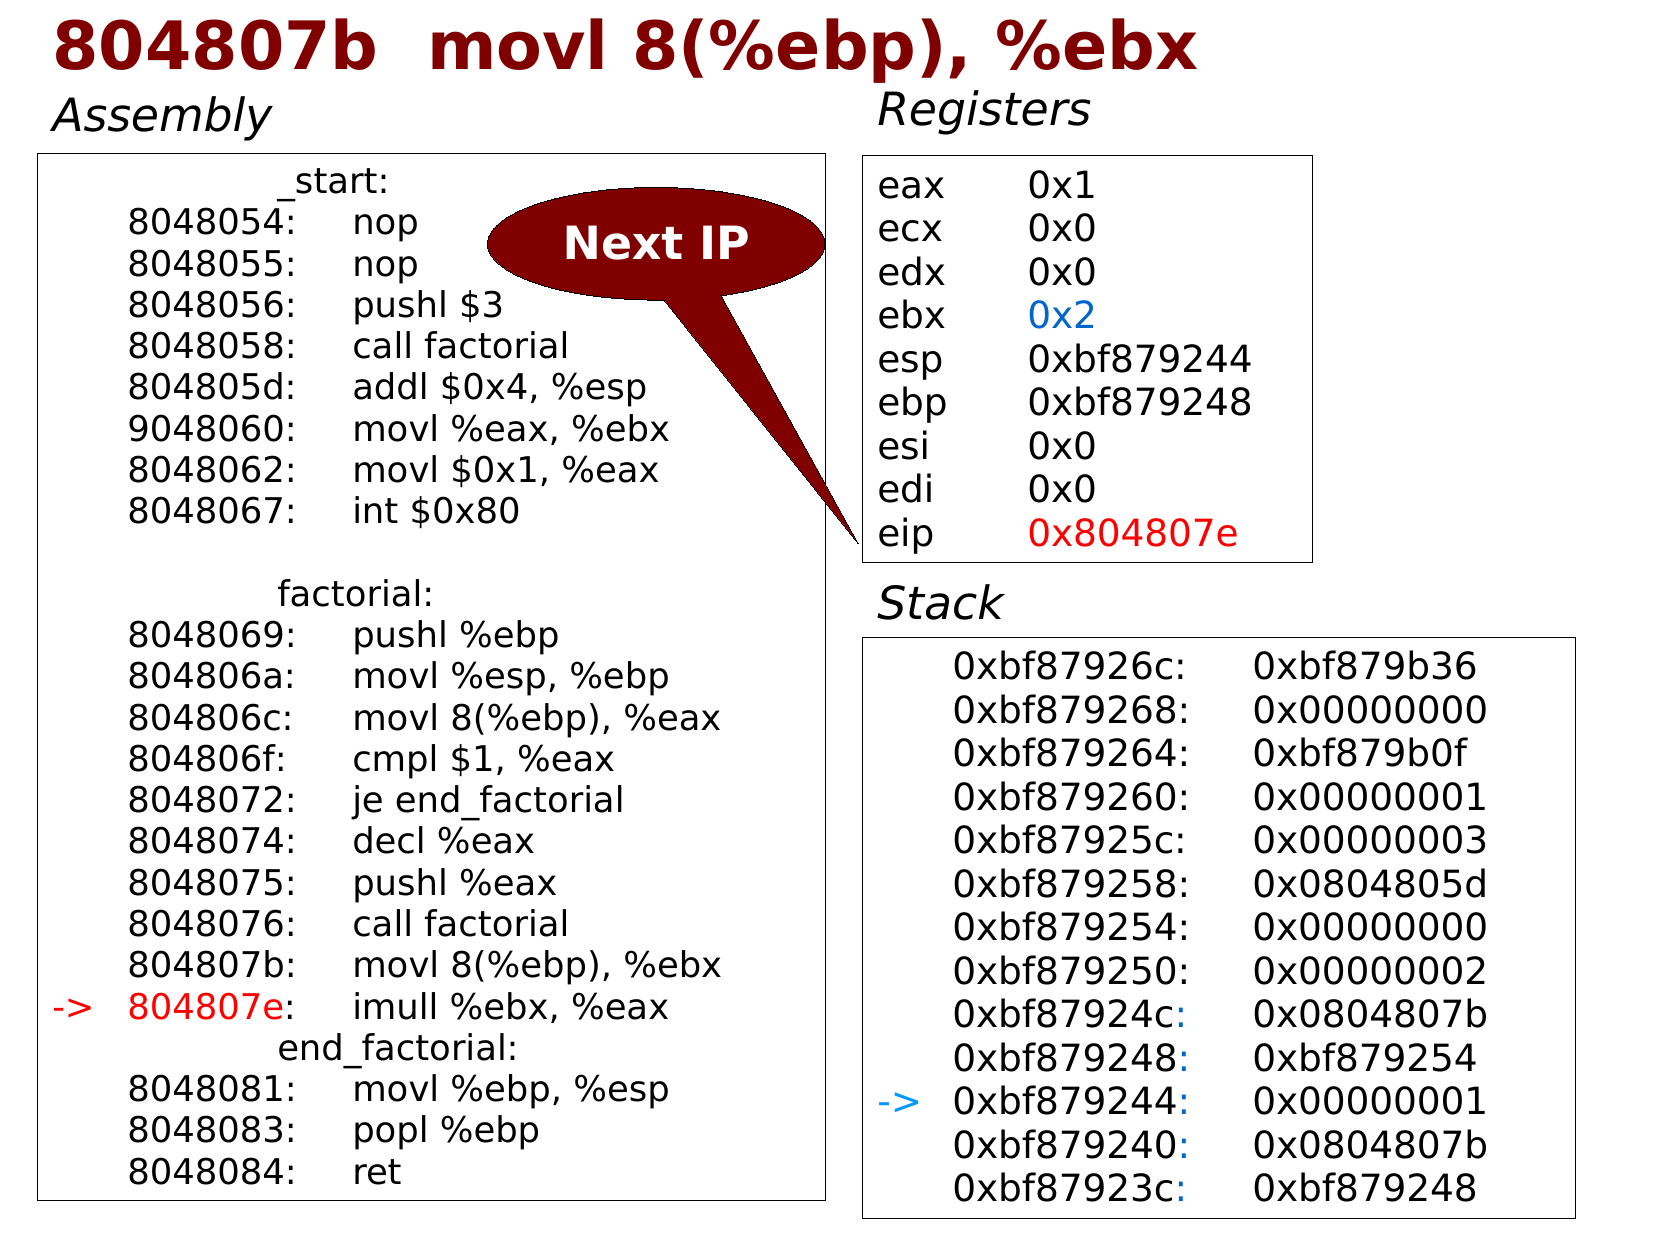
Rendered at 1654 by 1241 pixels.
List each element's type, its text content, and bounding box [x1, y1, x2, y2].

text_box _start: 8048054: nop 8048055: nop 8048056: pushl $3 8048058: call factorial 804805d: addl $0x4, %esp 9048060: movl %eax, %ebx 8048062: movl $0x1, %eax 8048067: int $0x80 factorial: 8048069: pushl %ebp 804806a: movl %esp, %ebp 804806c: movl 8(%ebp), %eax 804806f: cmpl $1, %eax 8048072: je end_factorial 8048074: decl %eax 8048075: pushl %eax 8048076: call factorial 804807b: movl 8(%ebp), %ebx -> 804807e: imull %ebx, %eax end_factorial: 8048081: movl %ebp, %esp 8048083: popl %ebp 8048084: ret [37, 153, 826, 1201]
text_box eax 0x1 ecx 0x0 edx 0x0 ebx 0x2 esp 0xbf879244 ebp 0xbf879248 esi 0x0 edi 0x0 eip 0x804807e [862, 155, 1313, 563]
text_box 804807b movl 8(%ebp), %ebx [37, 0, 1388, 93]
text_box Registers [862, 75, 1126, 144]
text_box Stack [862, 569, 1051, 638]
text_box 0xbf87926c: 0xbf879b36 0xbf879268: 0x00000000 0xbf879264: 0xbf879b0f 0xbf879260: 0x00000001 0xbf87925c: 0x00000003 0xbf879258: 0x0804805d 0xbf879254: 0x00000000 0xbf879250: 0x00000002 0xbf87924c: 0x0804807b 0xbf879248: 0xbf879254 -> 0xbf879244: 0x00000001 0xbf879240: 0x0804807b 0xbf87923c: 0xbf879248 [862, 637, 1576, 1219]
text_box Assembly [37, 81, 301, 151]
text_box Next IP [487, 187, 859, 544]
